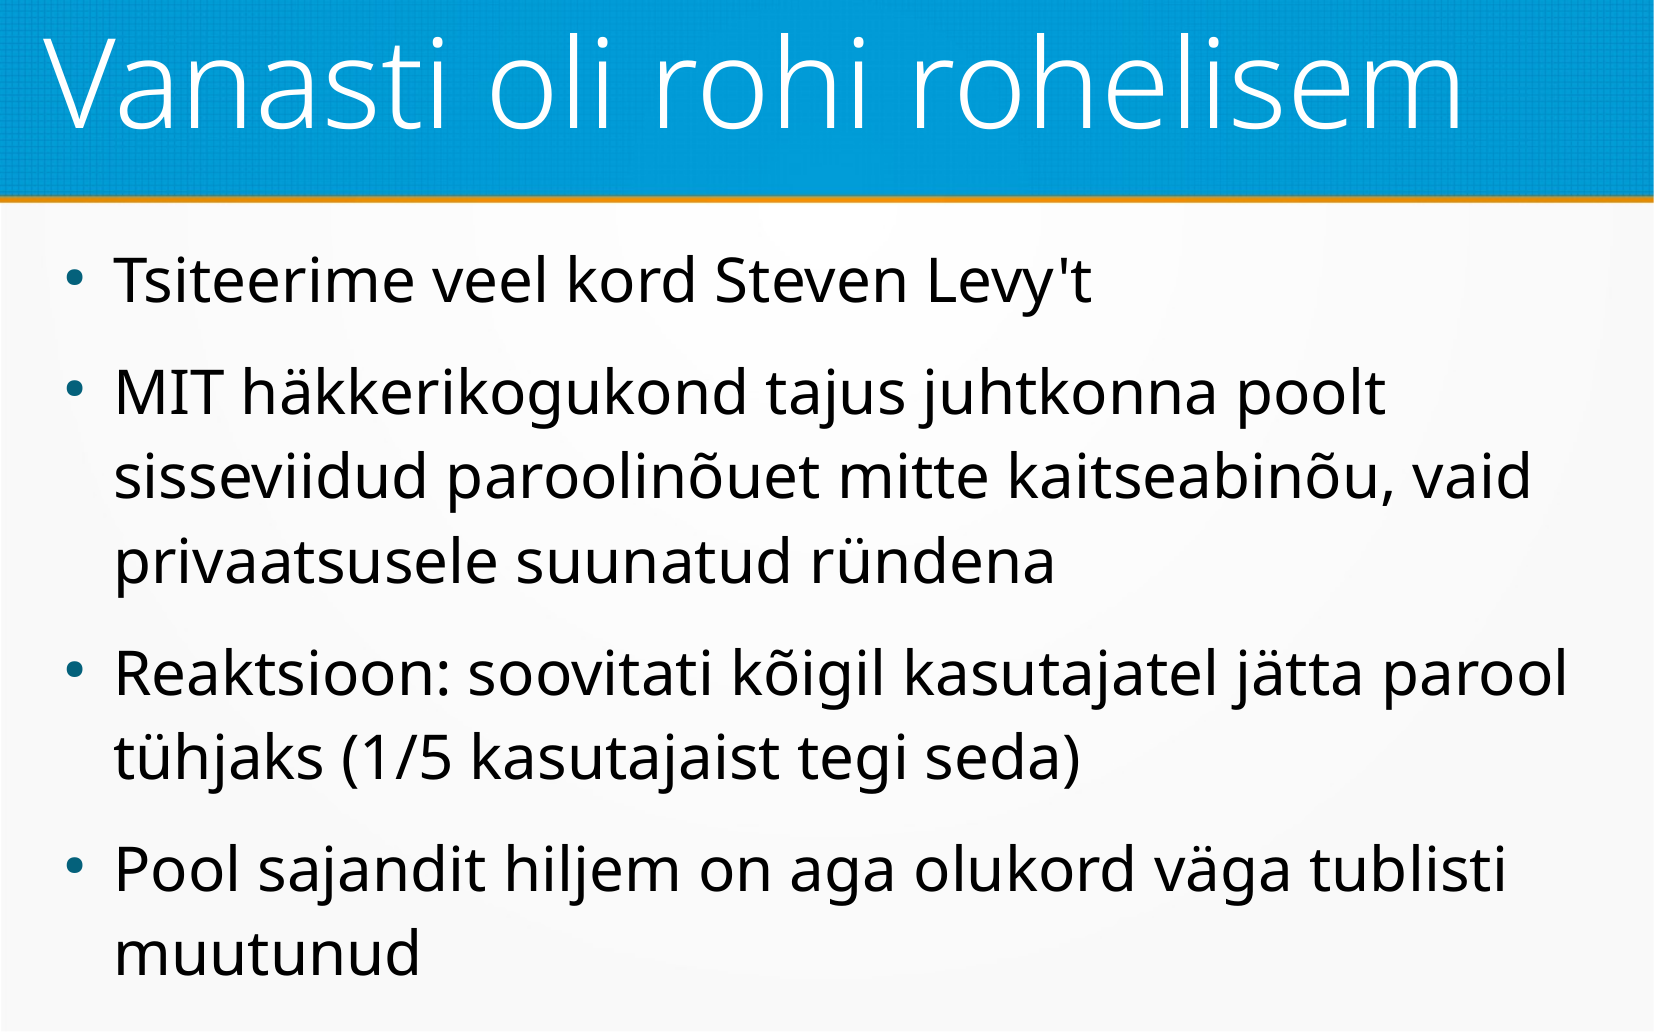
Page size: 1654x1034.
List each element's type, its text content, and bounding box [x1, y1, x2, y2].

list Tsiteerime veel kord Steven Levy't MIT häkkerikogukond tajus juhtkonna poolt sisseviidud paroolinõuet mitte kaitseabinõu, vaid privaatsusele suunatud ründena Reaktsioon: soovitati kõigil kasutajatel jätta parool tühjaks (1/5 kasutajaist tegi seda) Pool sajandit hiljem on aga olukord väga tublisti muutunud [47, 236, 1607, 1002]
title Vanasti oli rohi rohelisem [43, 0, 1619, 166]
picture [0, 195, 1654, 1034]
